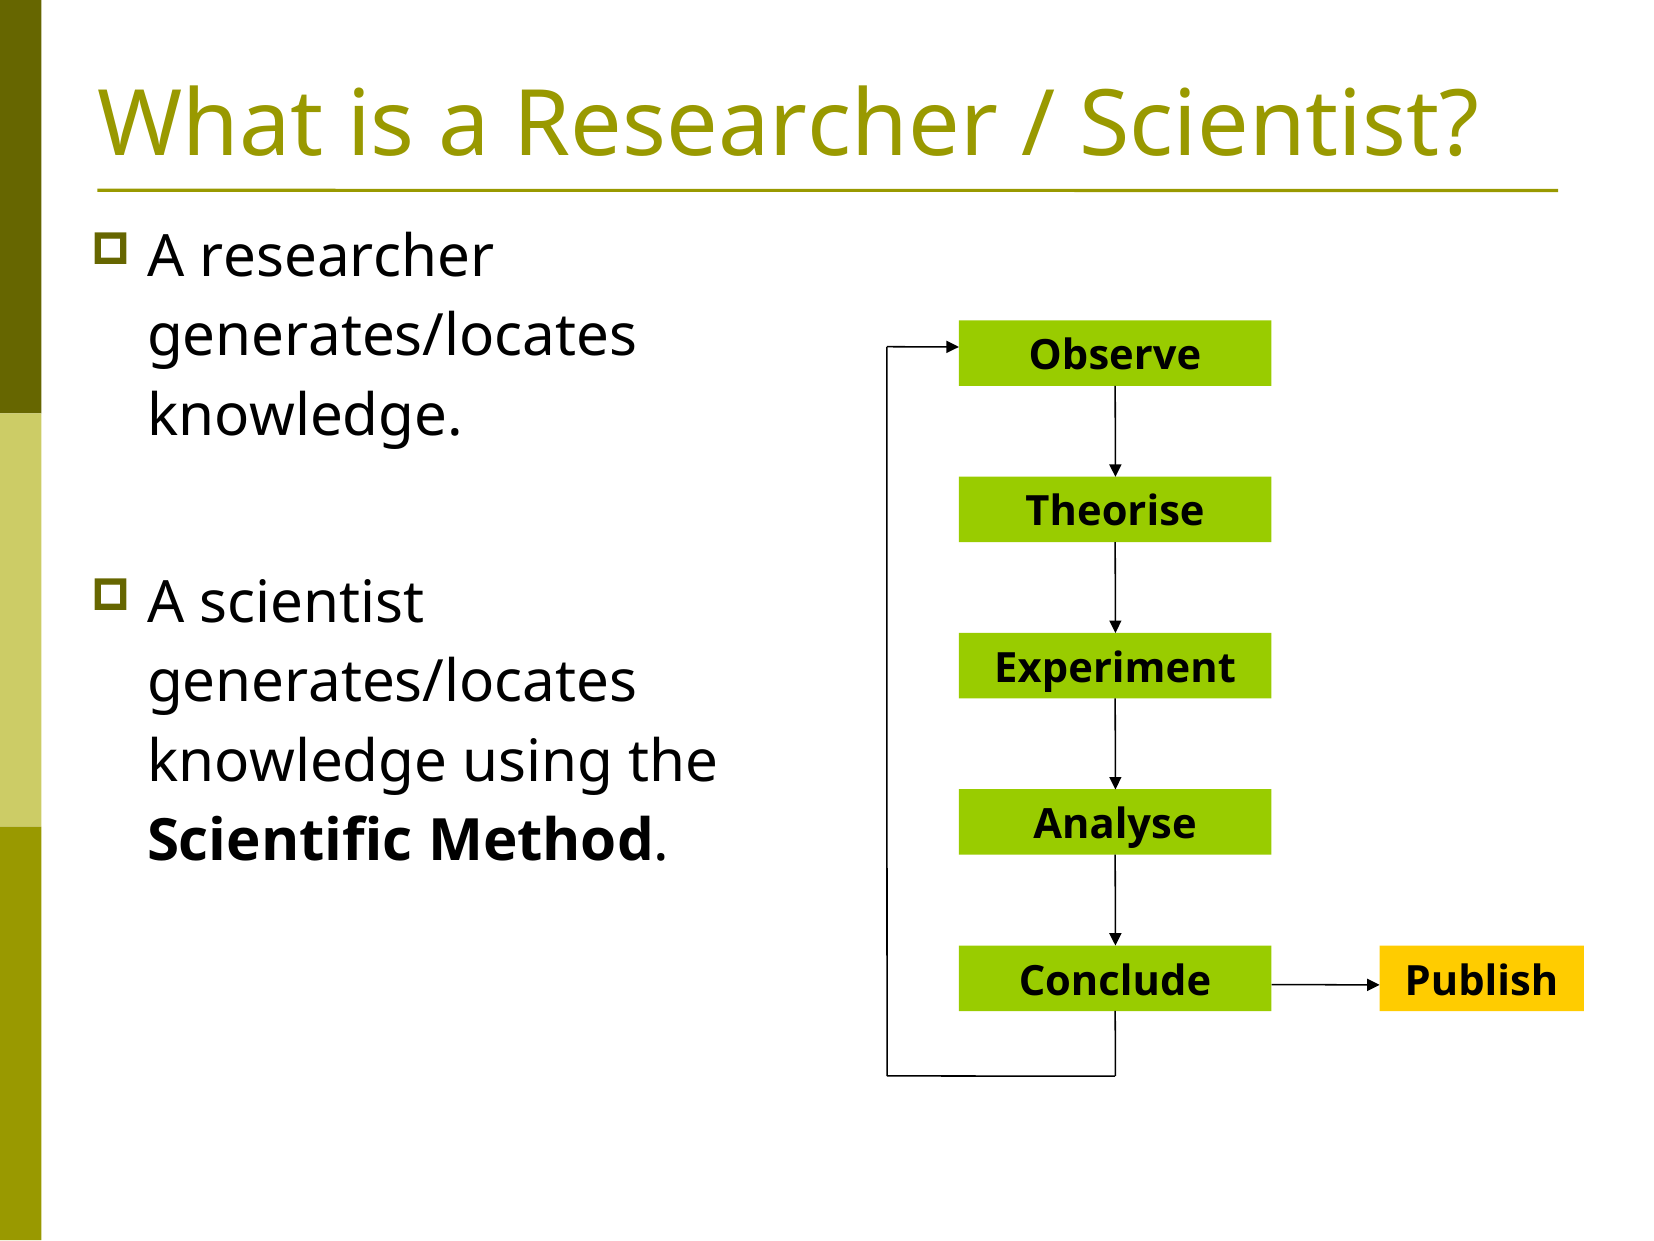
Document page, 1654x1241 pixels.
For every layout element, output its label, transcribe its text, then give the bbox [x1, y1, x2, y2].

title What is a Researcher / Scientist? [82, 41, 1571, 191]
text_box Conclude [958, 945, 1272, 1012]
text_box Experiment [958, 632, 1272, 699]
text_box Observe [958, 320, 1272, 386]
text_box Analyse [958, 789, 1272, 855]
text_box Publish [1379, 945, 1584, 1012]
list A researcher generates/locates knowledge. A scientist generates/locates knowledge using the Scientific Method. [76, 206, 821, 1123]
text_box Theorise [958, 476, 1272, 543]
